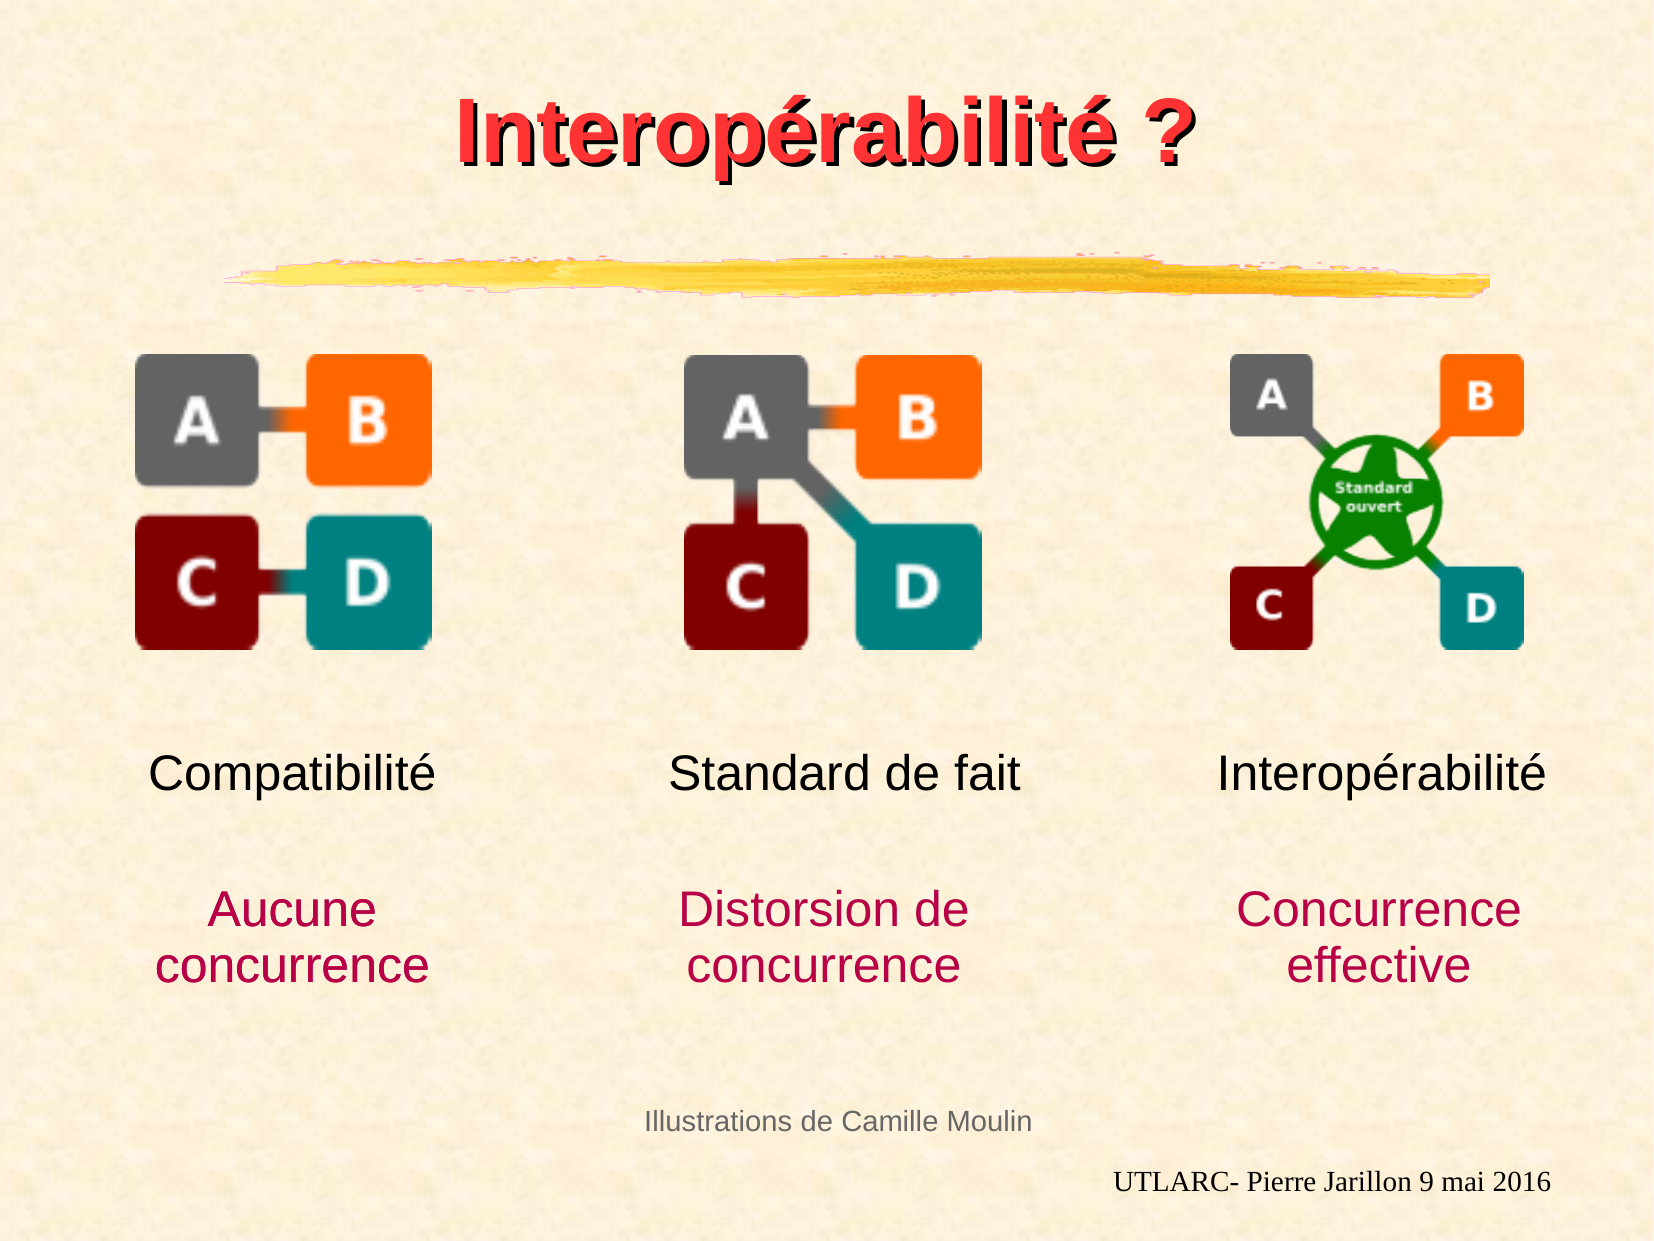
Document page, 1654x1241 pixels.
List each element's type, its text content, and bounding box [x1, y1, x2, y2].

text_box Interopérabilité [1169, 738, 1595, 809]
text_box Standard de fait [637, 738, 1052, 809]
text_box Compatibilité [129, 738, 455, 809]
text_box Illustrations de Camille Moulin [513, 1097, 1164, 1153]
text_box Concurrence effective [1187, 874, 1571, 1001]
text_box Aucune concurrence [100, 874, 485, 1001]
text_box Distorsion de concurrence [631, 874, 1016, 1001]
picture [0, 0, 1654, 1241]
title Interopérabilité ? [82, 49, 1571, 213]
